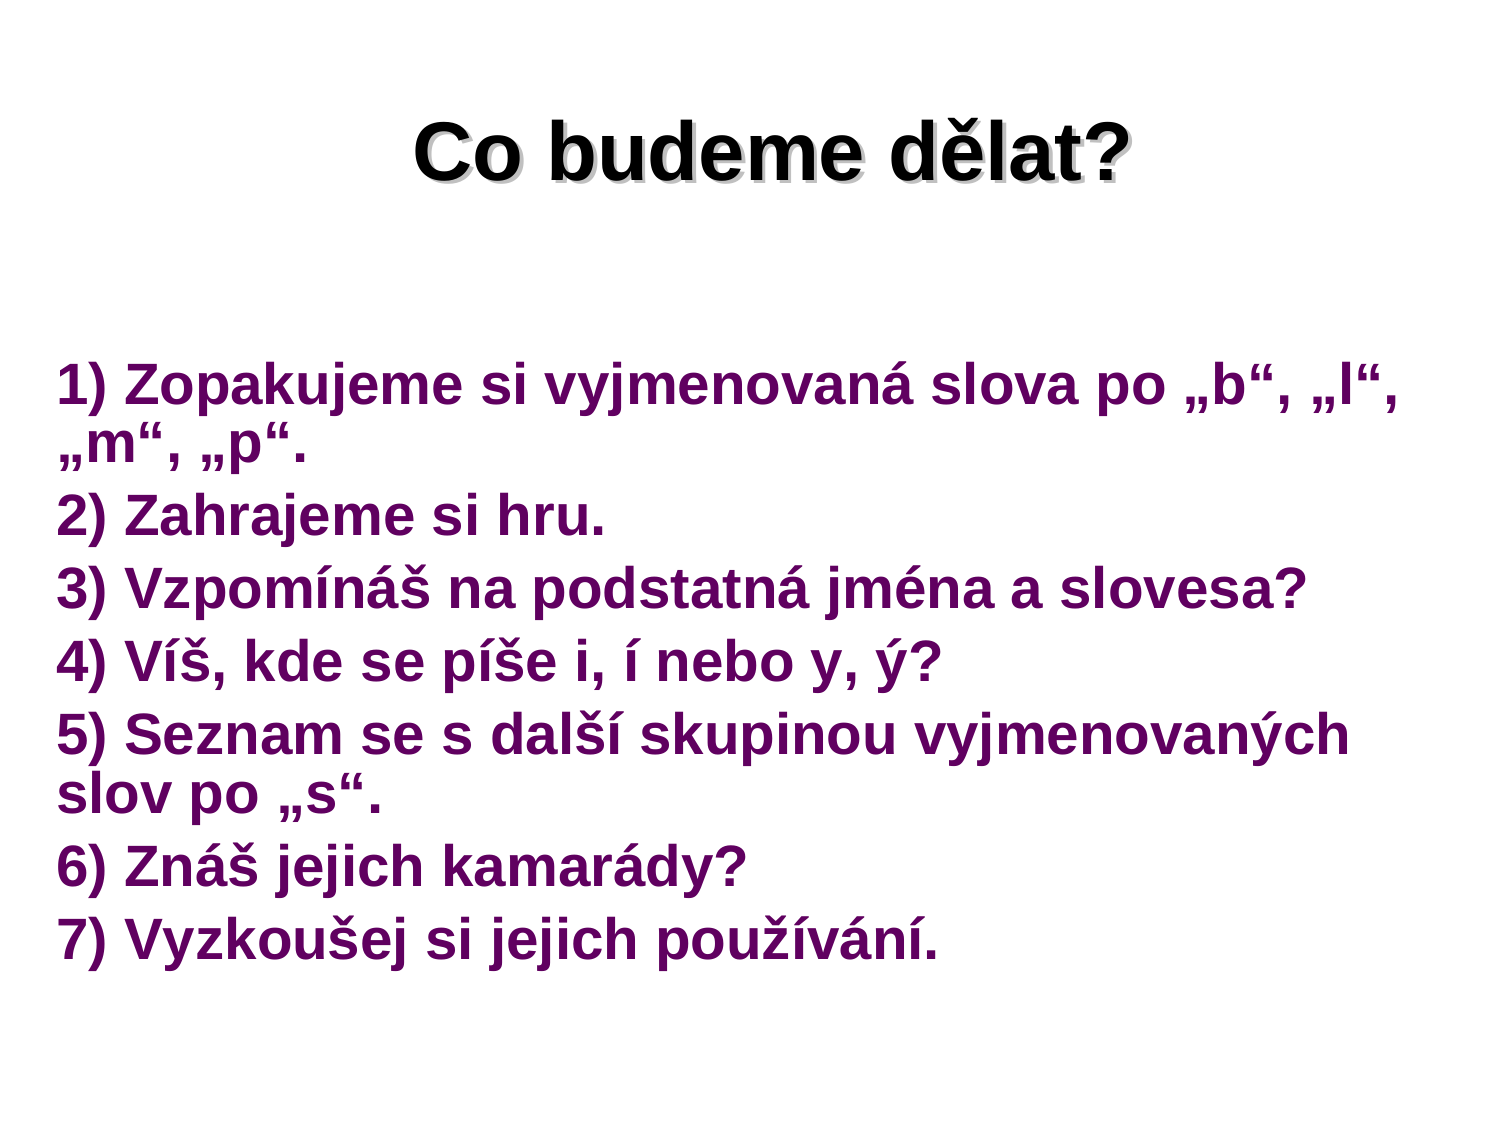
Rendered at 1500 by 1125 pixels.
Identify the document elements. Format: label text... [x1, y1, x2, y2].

text_box 1) Zopakujeme si vyjmenovaná slova po „b“, „l“, „m“, „p“. 2) Zahrajeme si hru. 3) Vzpomínáš na podstatná jména a slovesa? 4) Víš, kde se píše i, í nebo y, ý? 5) Seznam se s další skupinou vyjmenovaných slov po „s“. 6) Znáš jejich kamarády? 7) Vyzkoušej si jejich používání. [41, 349, 1500, 1024]
title Co budeme dělat? [135, 30, 1411, 273]
